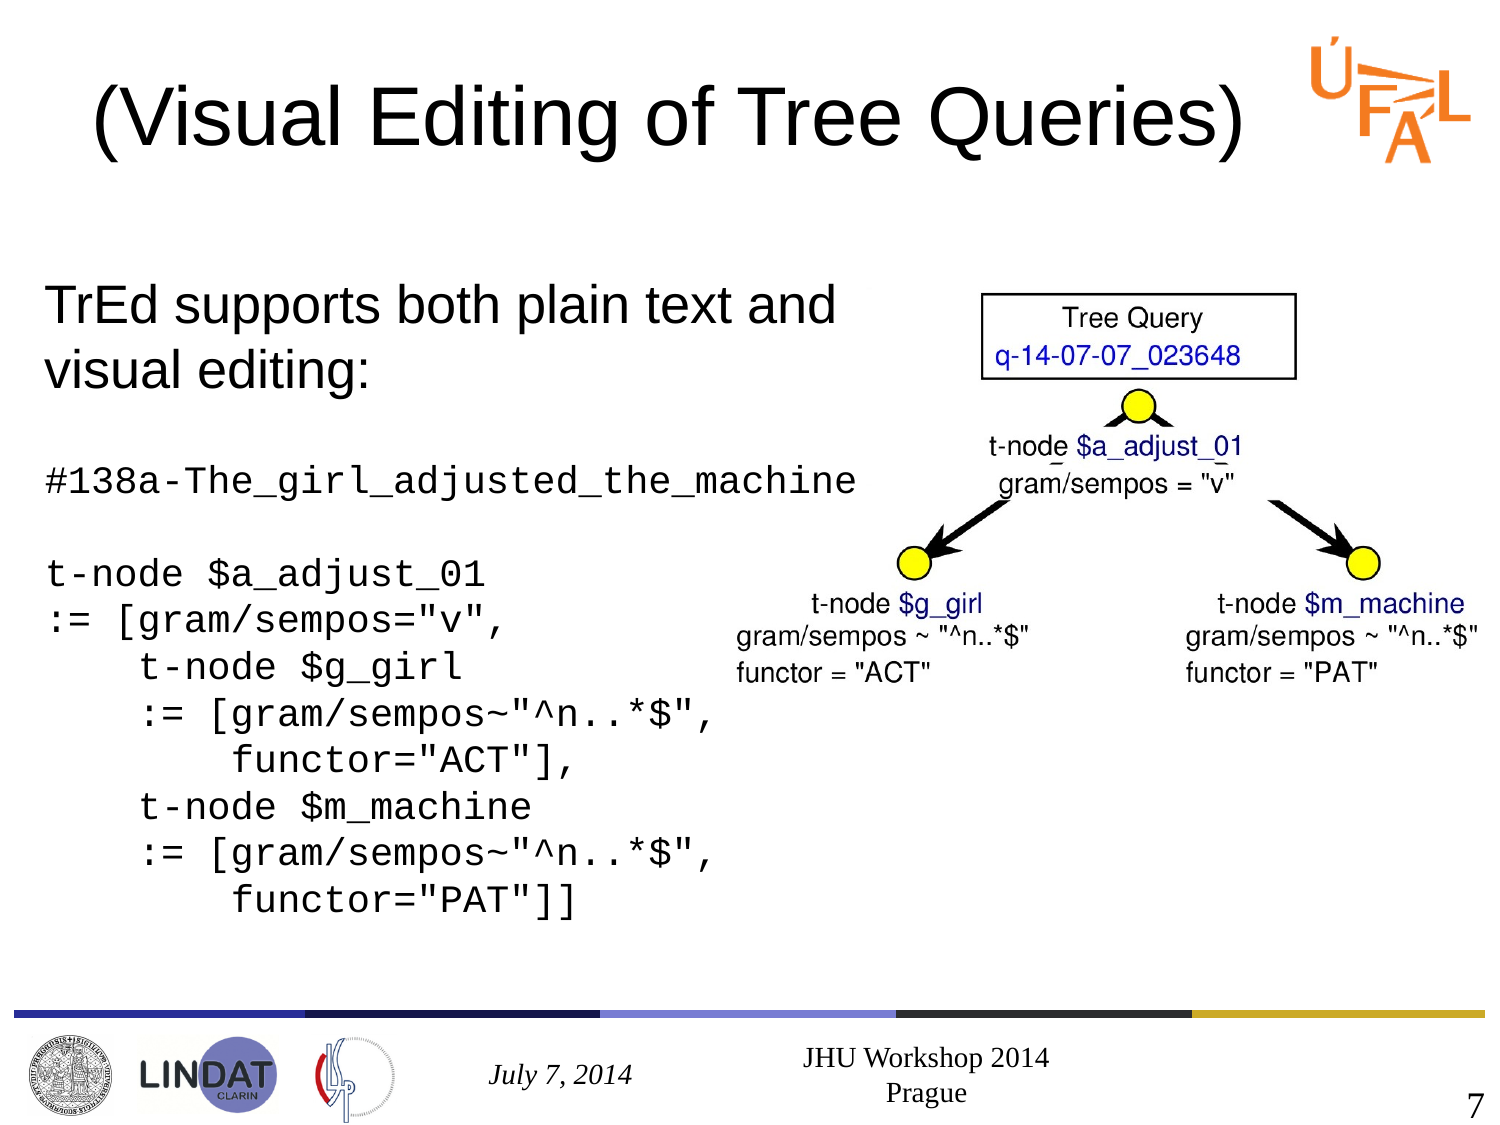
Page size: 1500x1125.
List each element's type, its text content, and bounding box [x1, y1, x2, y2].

picture [885, 287, 1477, 686]
picture [14, 1010, 1485, 1018]
picture [27, 1034, 114, 1116]
title (Visual Editing of Tree Queries) [0, 55, 1339, 243]
picture [311, 1034, 397, 1125]
picture [137, 1034, 279, 1116]
picture [1311, 36, 1472, 166]
list TrEd supports both plain text and visual editing: #138a-The_girl_adjusted_the_machine t-node $a_adjust_01 := [gram/sempos="v", t-node $g_girl := [gram/sempos~"^n..*$", functor="ACT"], t-node $m_machine := [gram/sempos~"^n..*$", functor="PAT"]] [30, 262, 885, 966]
footer JHU Workshop 2014 Prague [755, 1031, 1099, 1113]
slide_number <number> [1149, 1073, 1500, 1125]
slide_number July 7, 2014 [418, 1048, 703, 1099]
